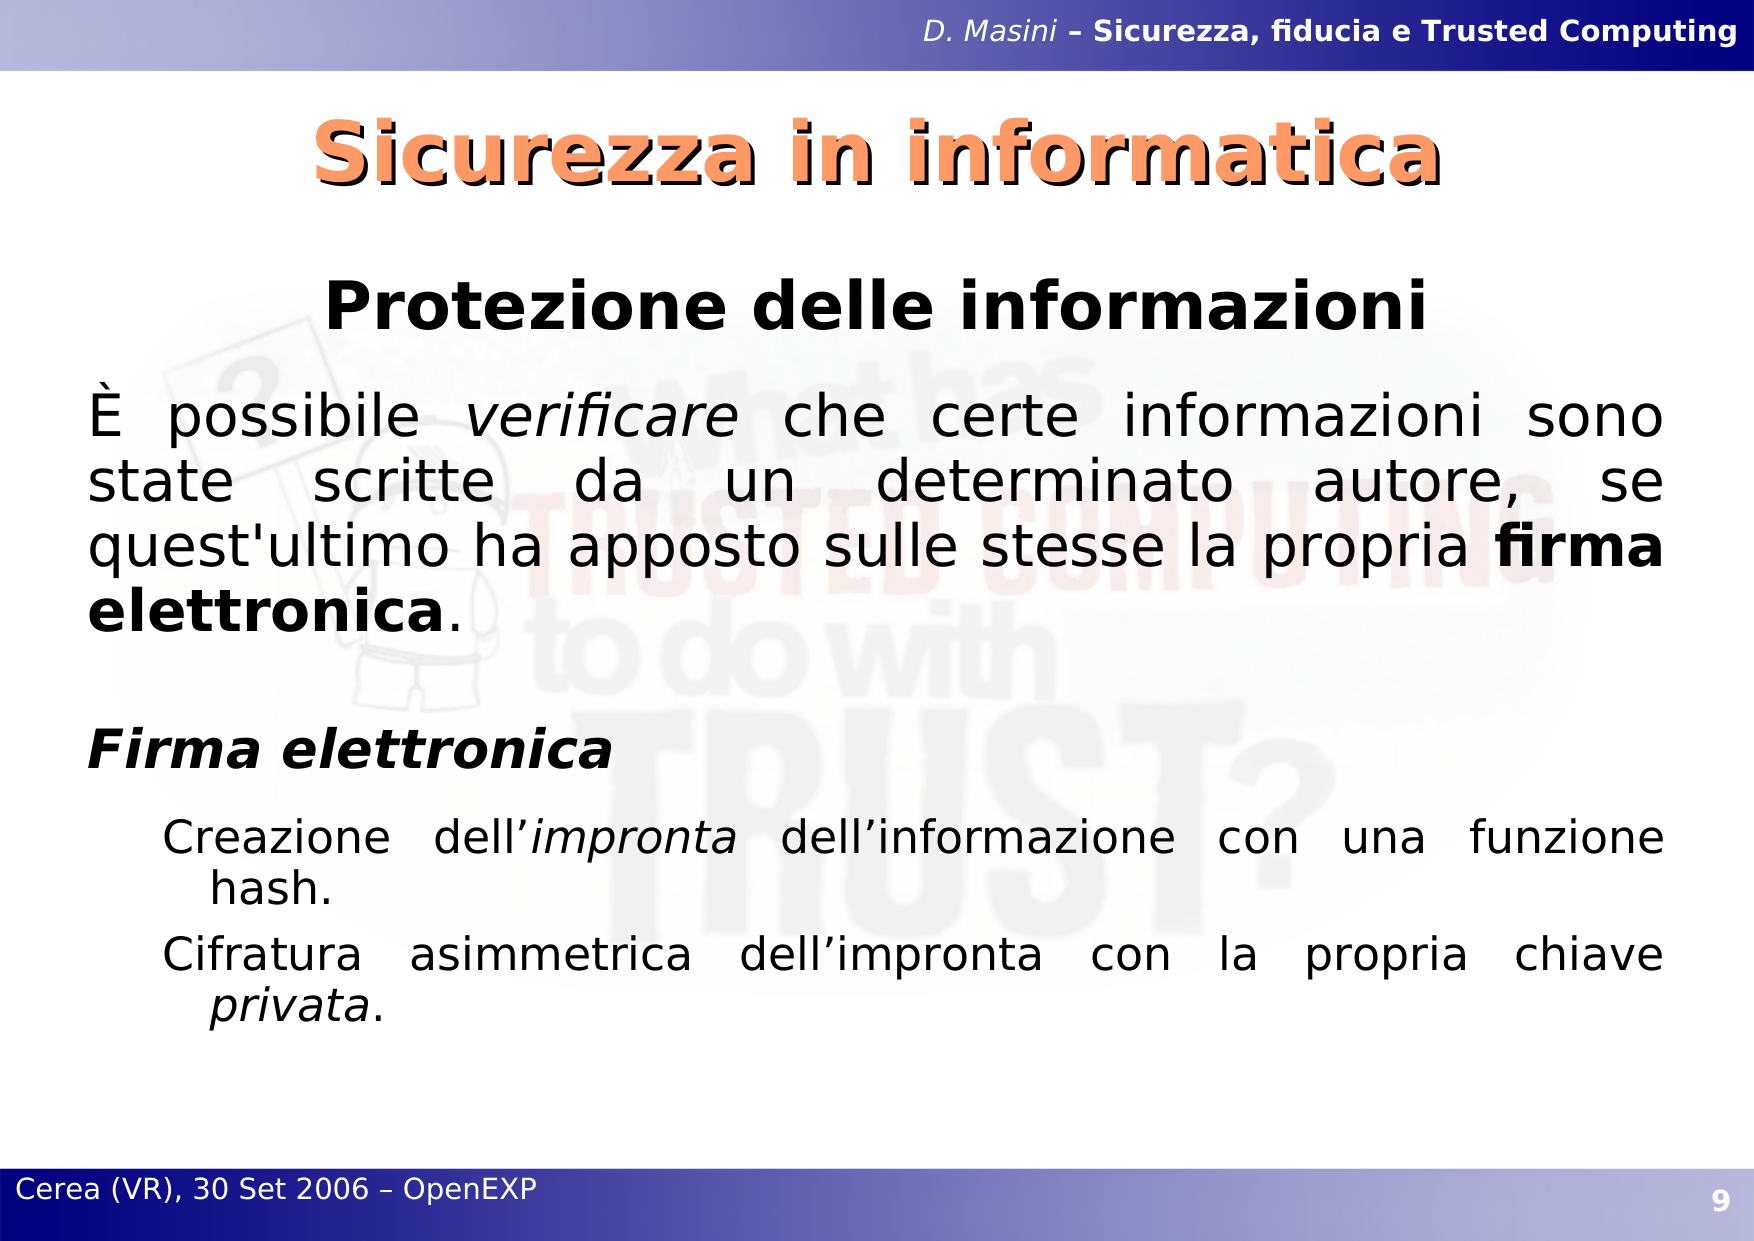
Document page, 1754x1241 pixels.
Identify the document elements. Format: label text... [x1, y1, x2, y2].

text_box D. Masini – Sicurezza, fiducia e Trusted Computing [602, 7, 1754, 63]
list Protezione delle informazioni È possibile verificare che certe informazioni sono state scritte da un determinato autore, se quest'ultimo ha apposto sulle stesse la propria firma elettronica. Firma elettronica Creazione dell’impronta dell’informazione con una funzione hash. Cifratura asimmetrica dell’impronta con la propria chiave privata. [87, 269, 1667, 1108]
text_box Cerea (VR), 30 Set 2006 – OpenEXP [0, 1175, 1314, 1234]
title Sicurezza in informatica [87, 49, 1667, 257]
picture [0, 0, 1754, 1241]
text_box <numero> [1641, 1185, 1732, 1223]
